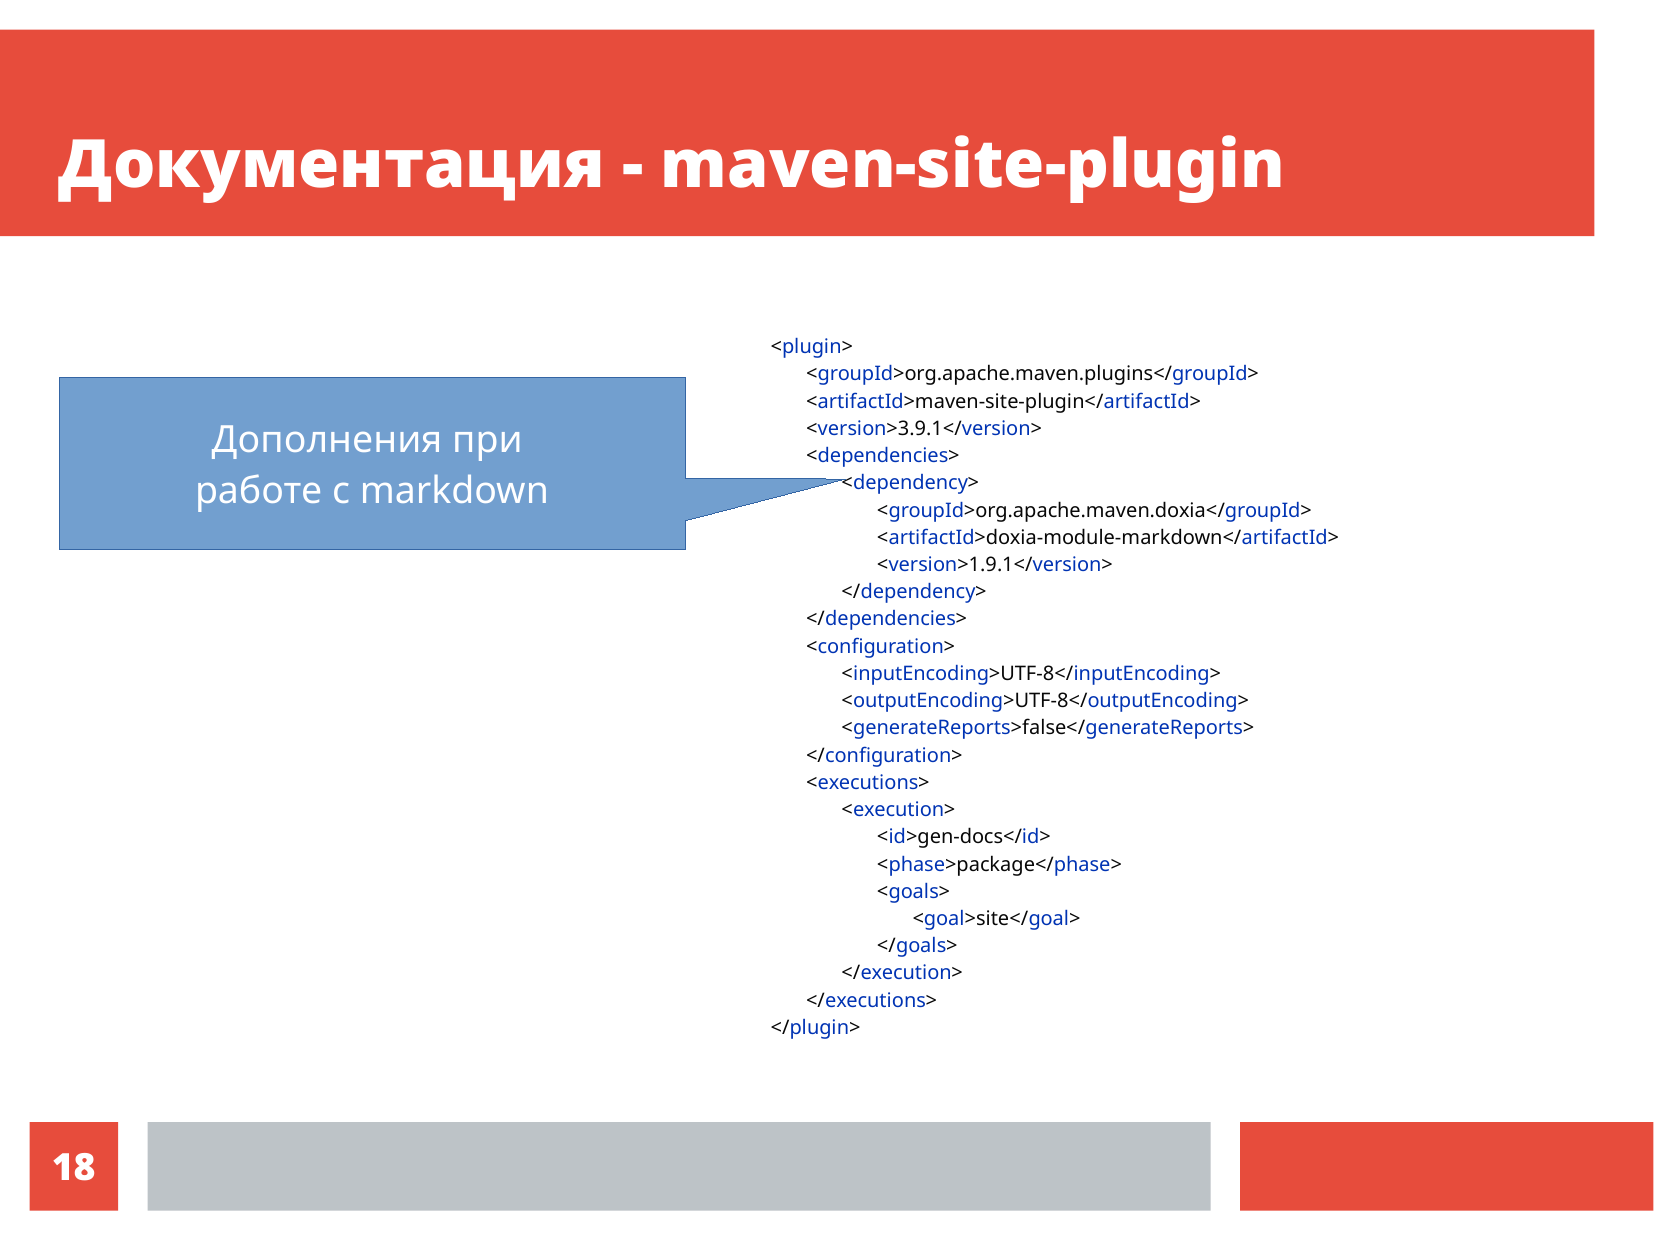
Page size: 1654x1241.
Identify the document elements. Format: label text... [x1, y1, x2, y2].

text_box Дополнения при работе с markdown [59, 377, 846, 550]
title Документация - maven-site-plugin [59, 59, 1595, 207]
text_box <plugin> <groupId>org.apache.maven.plugins</groupId> <artifactId>maven-site-plugin</artifactId> <version>3.9.1</version> <dependencies> <dependency> <groupId>org.apache.maven.doxia</groupId> <artifactId>doxia-module-markdown</artifactId> <version>1.9.1</version> </dependency> </dependencies> <configuration> <inputEncoding>UTF-8</inputEncoding> <outputEncoding>UTF-8</outputEncoding> <generateReports>false</generateReports> </configuration> <executions> <execution> <id>gen-docs</id> <phase>package</phase> <goals> <goal>site</goal> </goals> </execution> </executions> </plugin> [755, 324, 1565, 1093]
